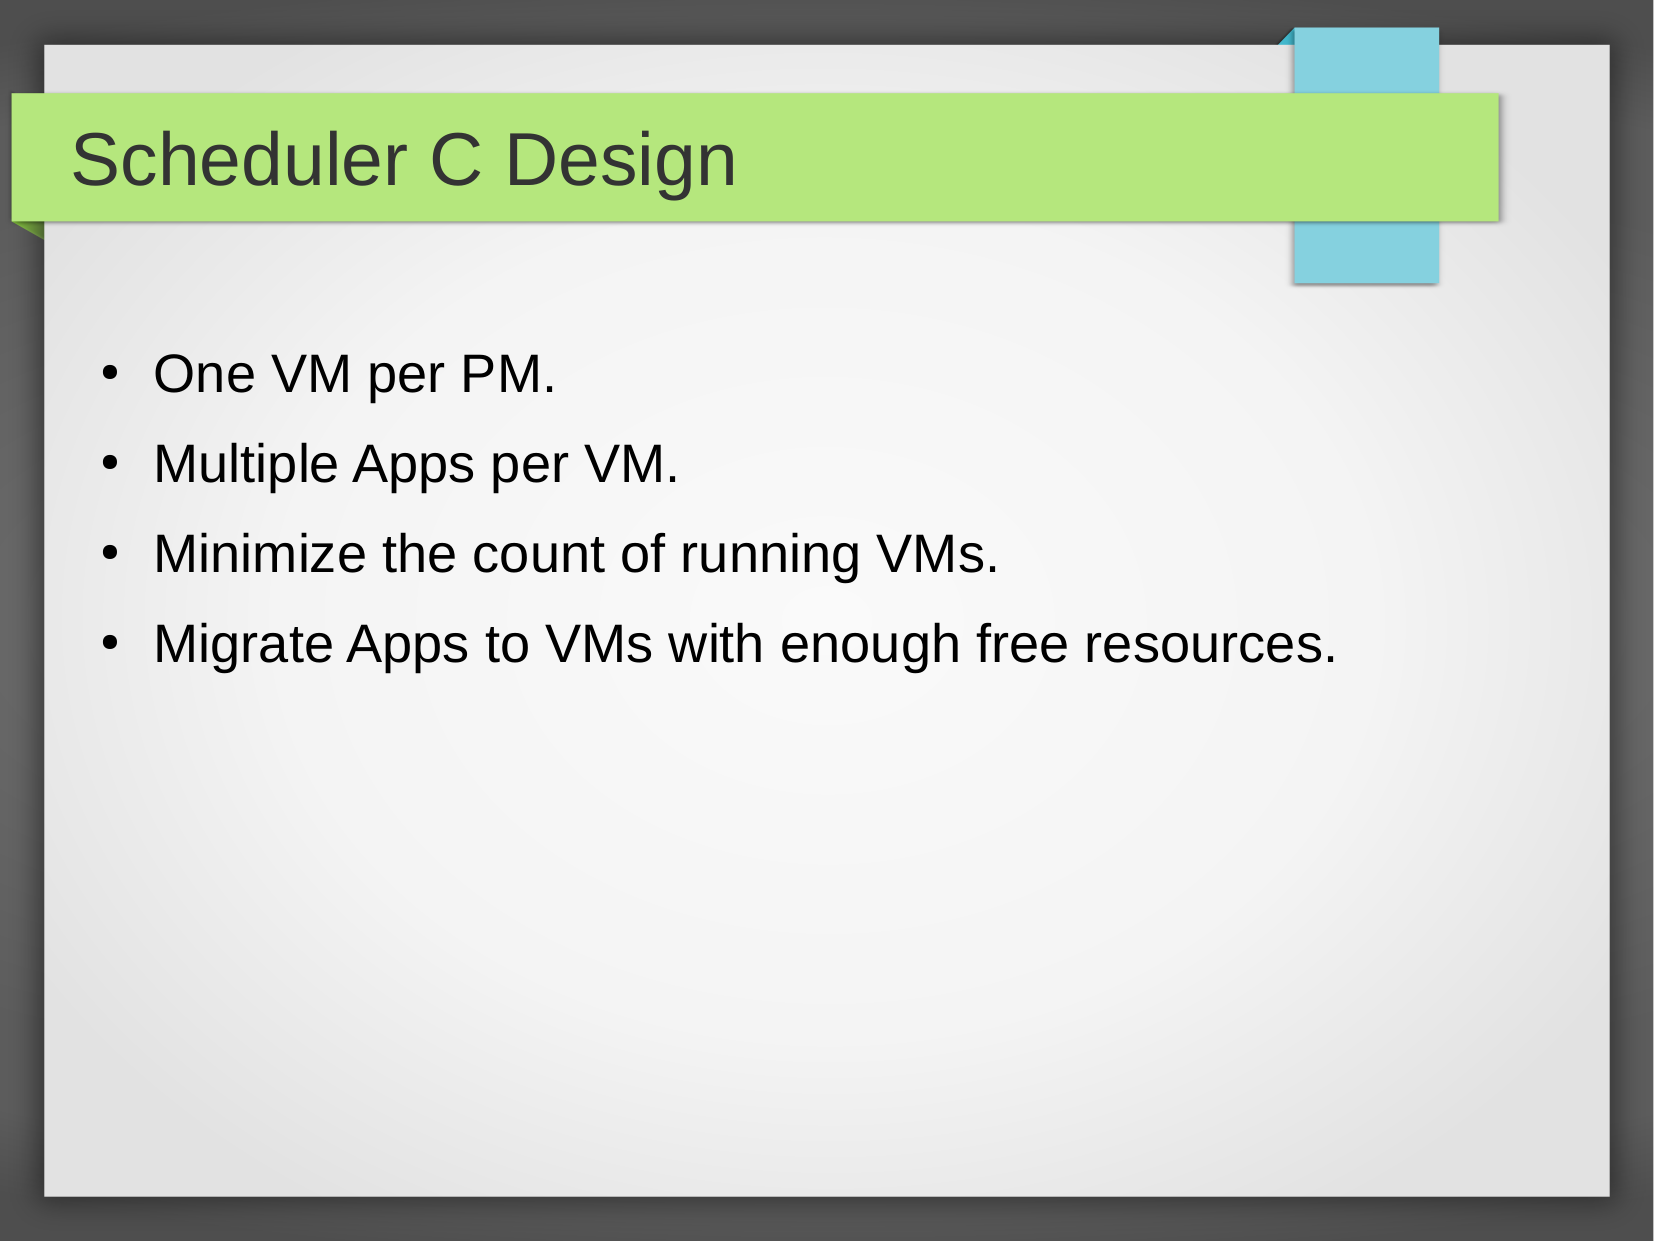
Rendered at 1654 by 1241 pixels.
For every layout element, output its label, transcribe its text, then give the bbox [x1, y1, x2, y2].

list One VM per PM. Multiple Apps per VM. Minimize the count of running VMs. Migrate Apps to VMs with enough free resources. [82, 343, 1538, 1063]
title Scheduler C Design [70, 106, 1229, 213]
picture [0, 0, 1654, 1241]
